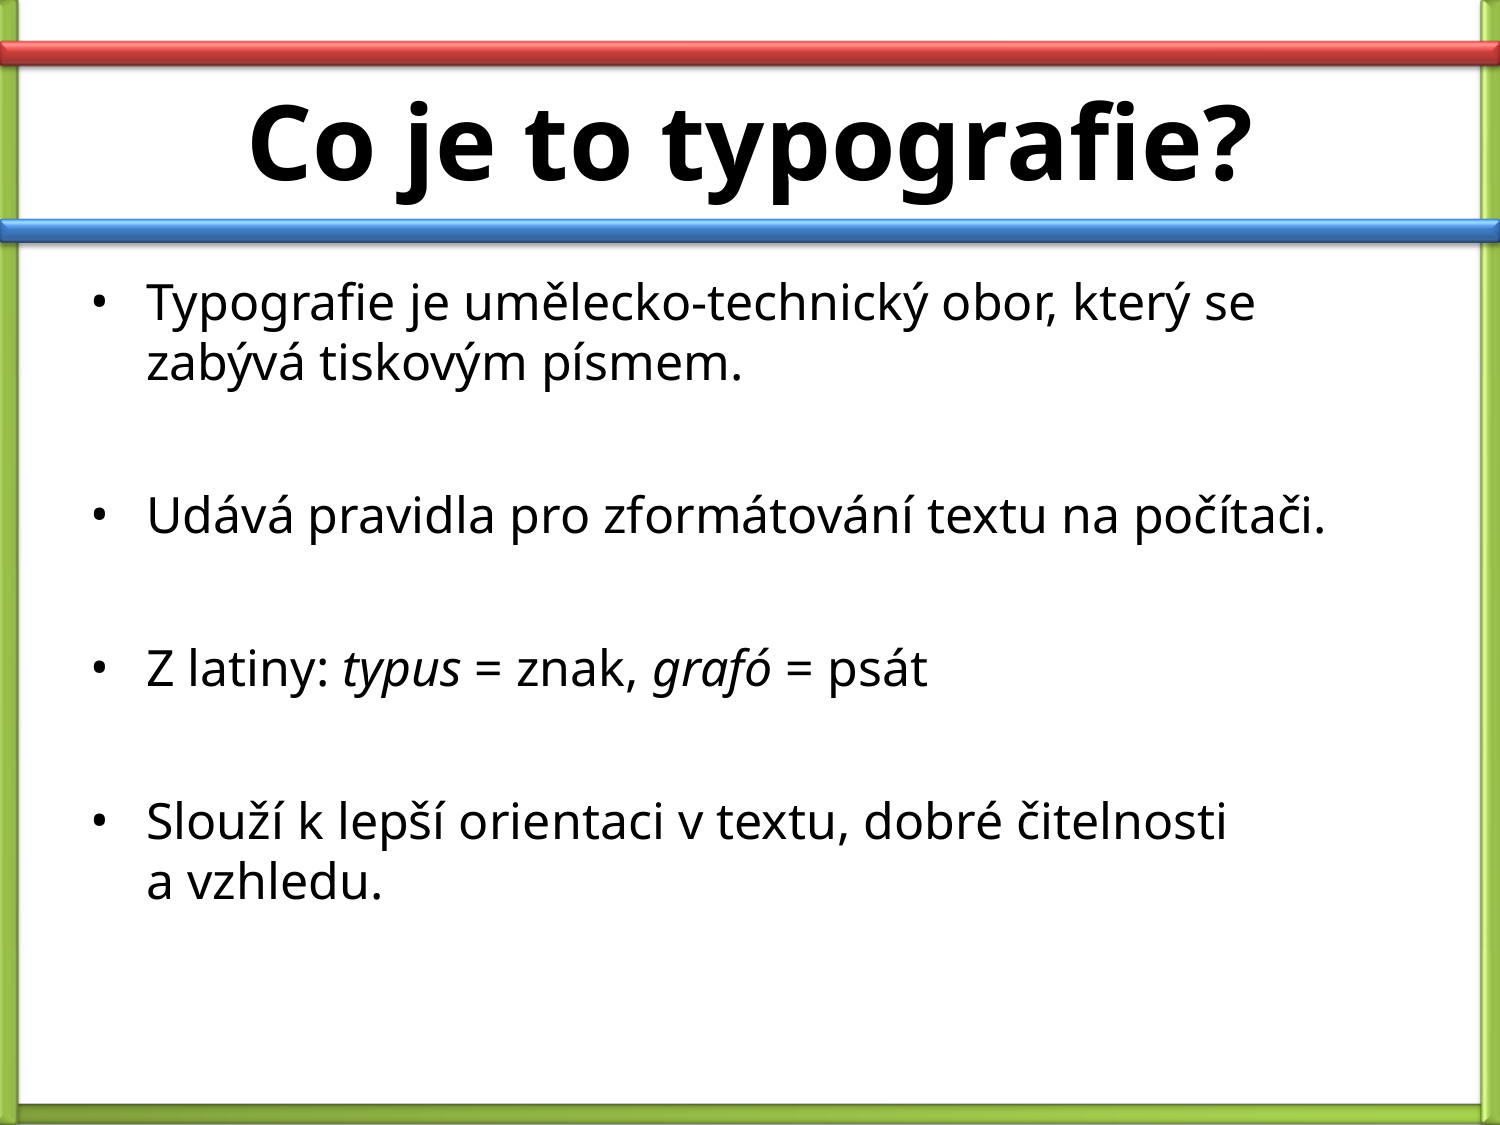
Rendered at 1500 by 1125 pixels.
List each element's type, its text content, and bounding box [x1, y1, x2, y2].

list Typografie je umělecko-technický obor, který se zabývá tiskovým písmem. Udává pravidla pro zformátování textu na počítači. Z latiny: typus = znak, grafó = psát Slouží k lepší orientaci v textu, dobré čitelnosti a vzhledu. [74, 262, 1424, 1125]
picture [0, 0, 1500, 1125]
title Co je to typografie? [75, 45, 1426, 233]
